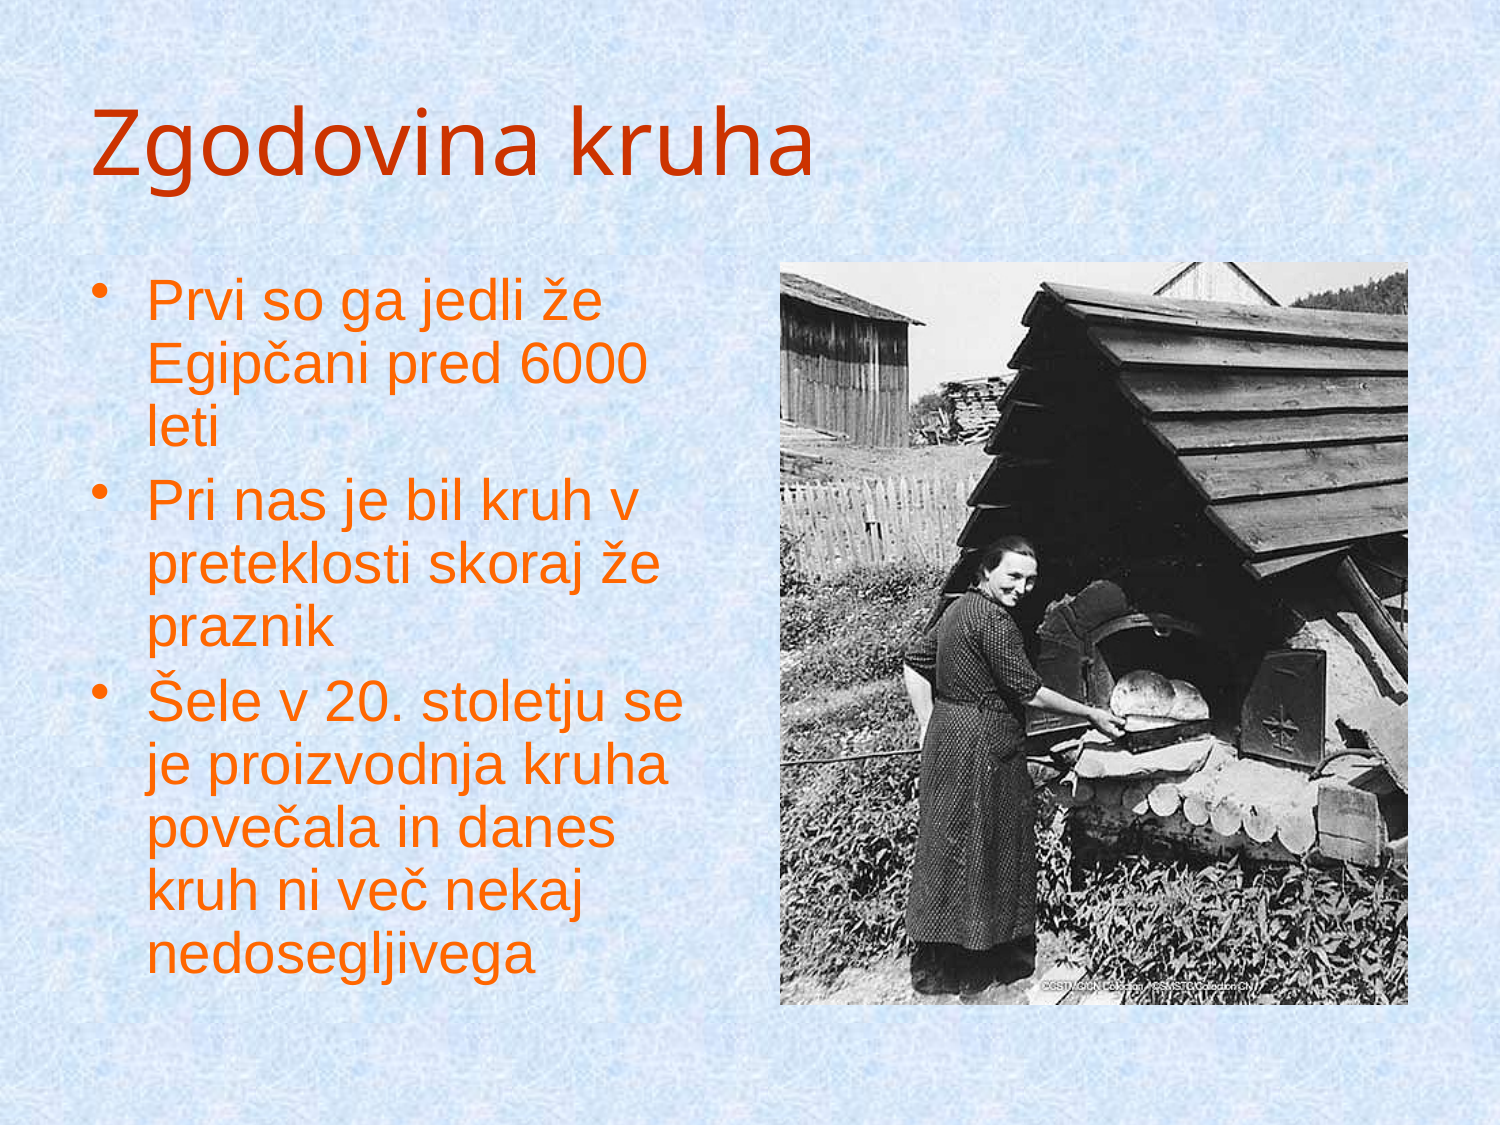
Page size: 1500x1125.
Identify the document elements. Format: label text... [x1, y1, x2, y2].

list Prvi so ga jedli že Egipčani pred 6000 leti Pri nas je bil kruh v preteklosti skoraj že praznik Šele v 20. stoletju se je proizvodnja kruha povečala in danes kruh ni več nekaj nedosegljivega [75, 262, 738, 1005]
title Zgodovina kruha [75, 45, 1425, 233]
picture [0, 0, 1500, 1125]
